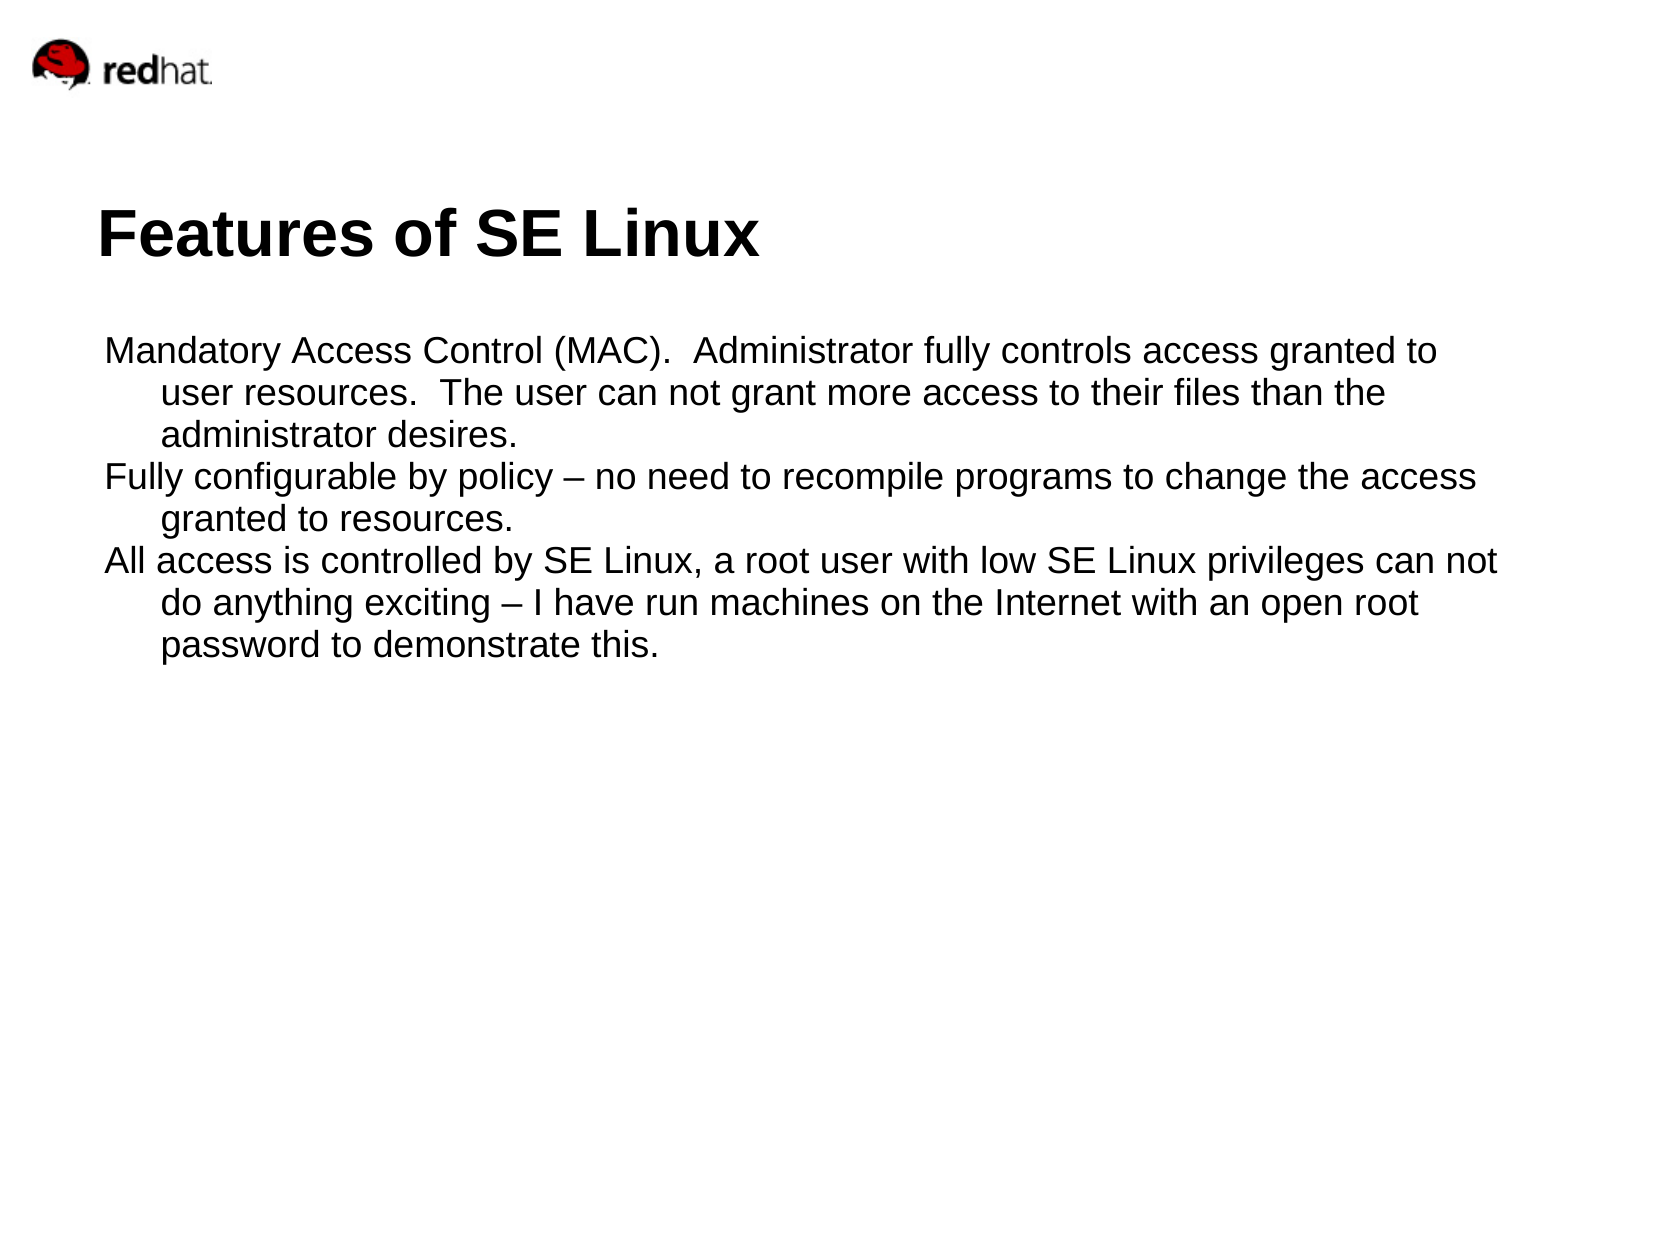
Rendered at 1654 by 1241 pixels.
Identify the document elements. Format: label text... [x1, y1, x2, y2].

picture [31, 37, 212, 98]
list Mandatory Access Control (MAC). Administrator fully controls access granted to user resources. The user can not grant more access to their files than the administrator desires. Fully configurable by policy – no need to recompile programs to change the access granted to resources. All access is controlled by SE Linux, a root user with low SE Linux privileges can not do anything exciting – I have run machines on the Internet with an open root password to demonstrate this. [104, 329, 1510, 1062]
title Features of SE Linux [79, 159, 1485, 308]
